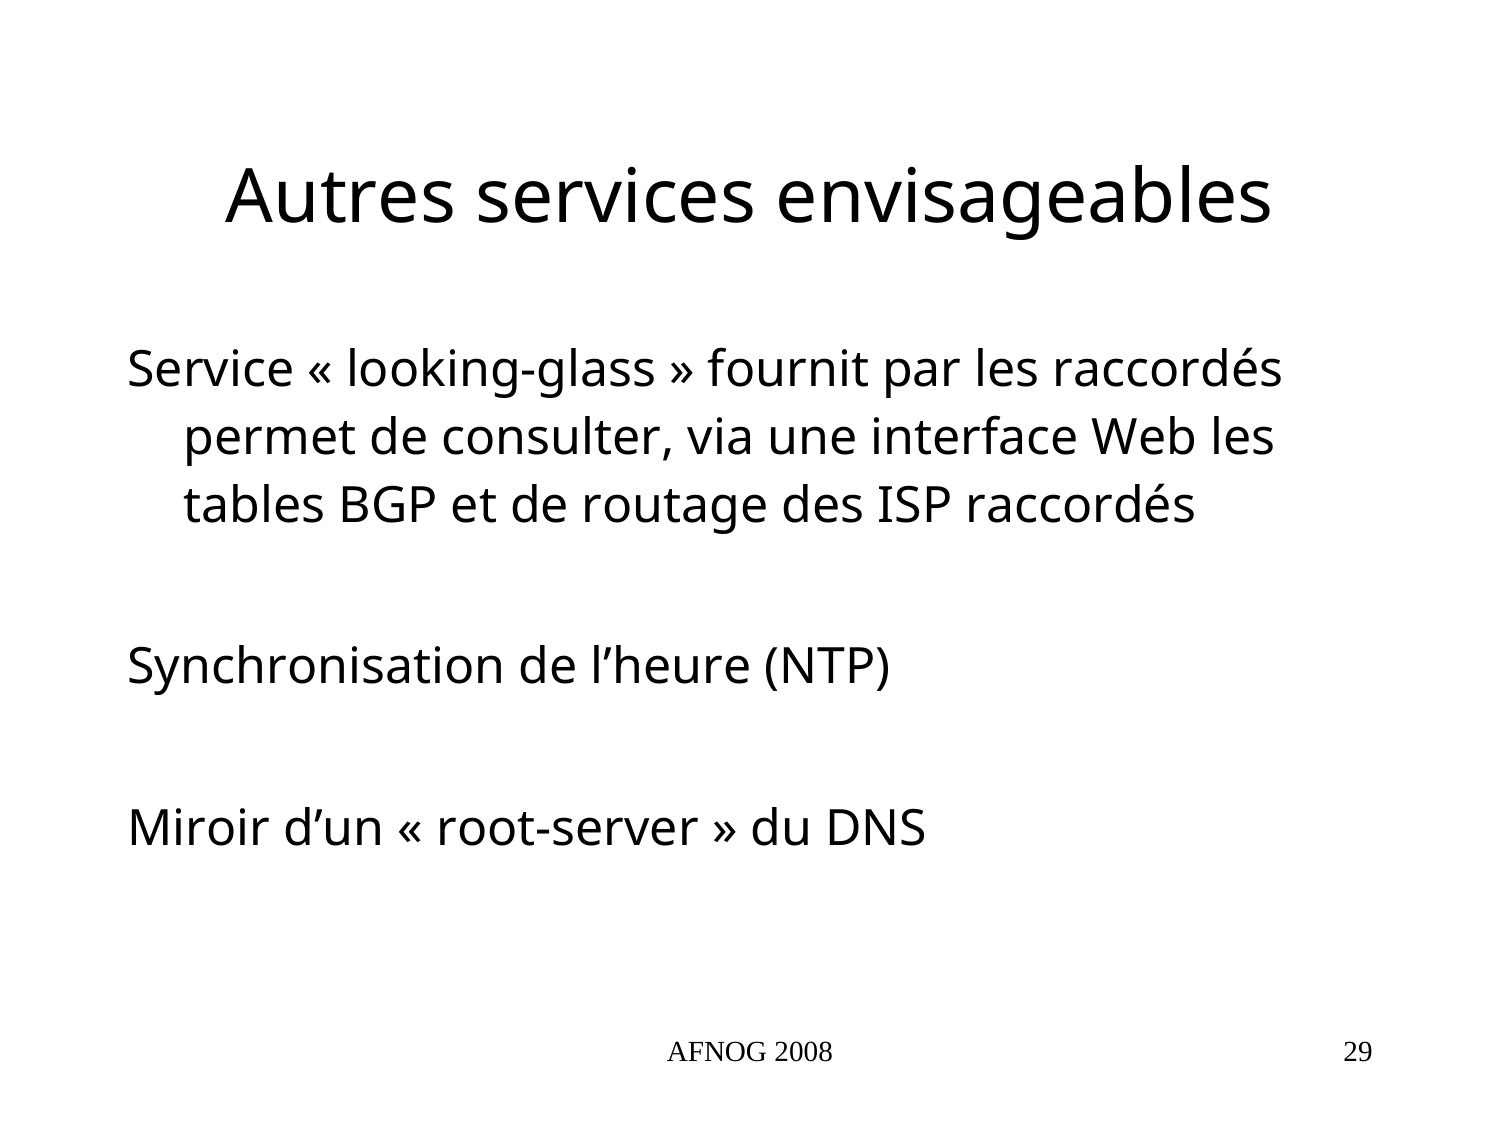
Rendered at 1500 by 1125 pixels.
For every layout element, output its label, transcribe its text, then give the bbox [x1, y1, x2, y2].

list Service « looking-glass » fournit par les raccordés permet de consulter, via une interface Web les tables BGP et de routage des ISP raccordés Synchronisation de l’heure (NTP) Miroir d’un « root-server » du DNS [112, 324, 1388, 1001]
title Autres services envisageables [112, 99, 1388, 288]
text_box <number> [1074, 1025, 1388, 1101]
text_box AFNOG 2008 [512, 1025, 988, 1101]
